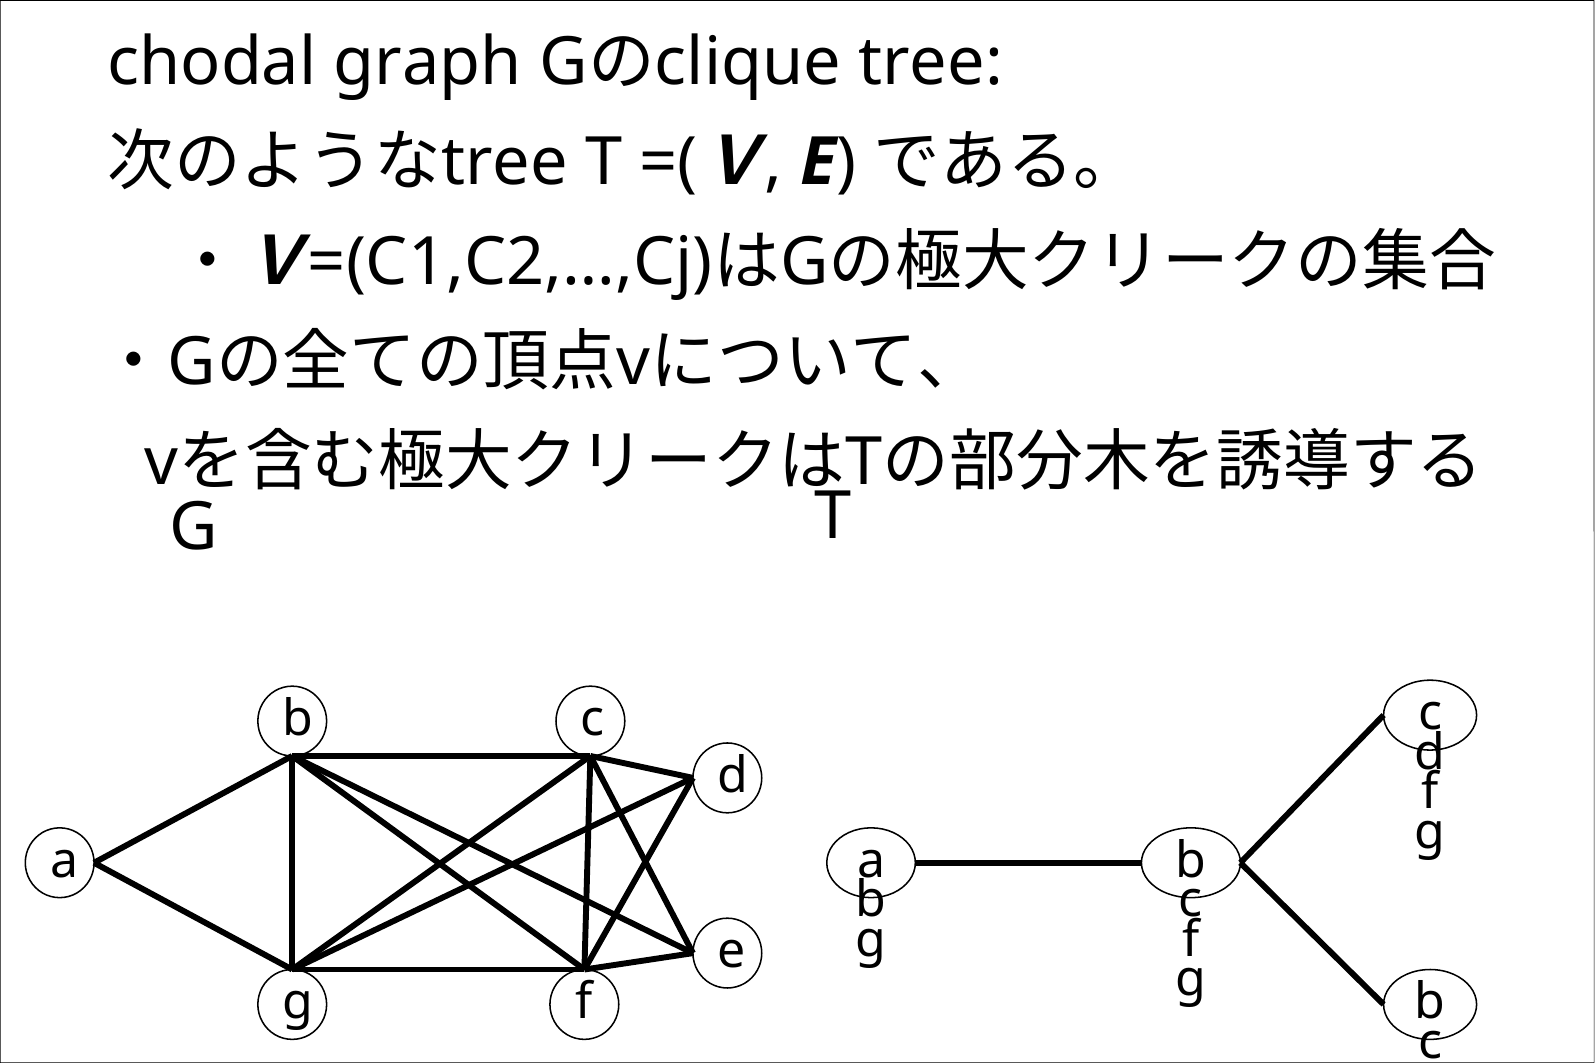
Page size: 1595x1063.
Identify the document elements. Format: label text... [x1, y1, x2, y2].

text_box c [556, 686, 625, 755]
text_box <番号> [1199, 975, 1208, 1004]
text_box G [152, 484, 257, 573]
text_box bcfg [1141, 827, 1240, 898]
text_box e [693, 918, 762, 988]
text_box <番号> [1182, 994, 1191, 1003]
text_box T [797, 472, 902, 561]
text_box chodal graph Gのclique tree: 次のようなtree T =(Ｖ, E) である。 ・Ｖ=(C1,C2,…,Cj)はGの極大クリークの集合 ・Gの全ての頂点vについて、 vを含む極大クリークはTの部分木を誘導する [23, 27, 1595, 697]
text_box b [257, 686, 327, 756]
text_box <番号> [1352, 968, 1515, 1042]
text_box cdfg [1383, 680, 1477, 750]
text_box a [25, 827, 94, 898]
text_box d [693, 742, 762, 813]
text_box <番号> [1143, 968, 1421, 1042]
text_box bcef [1383, 969, 1477, 1040]
text_box g [257, 970, 327, 1040]
text_box abg [864, 892, 878, 898]
text_box <番号> [1182, 971, 1194, 992]
text_box abg [826, 827, 916, 897]
text_box f [549, 971, 619, 1040]
